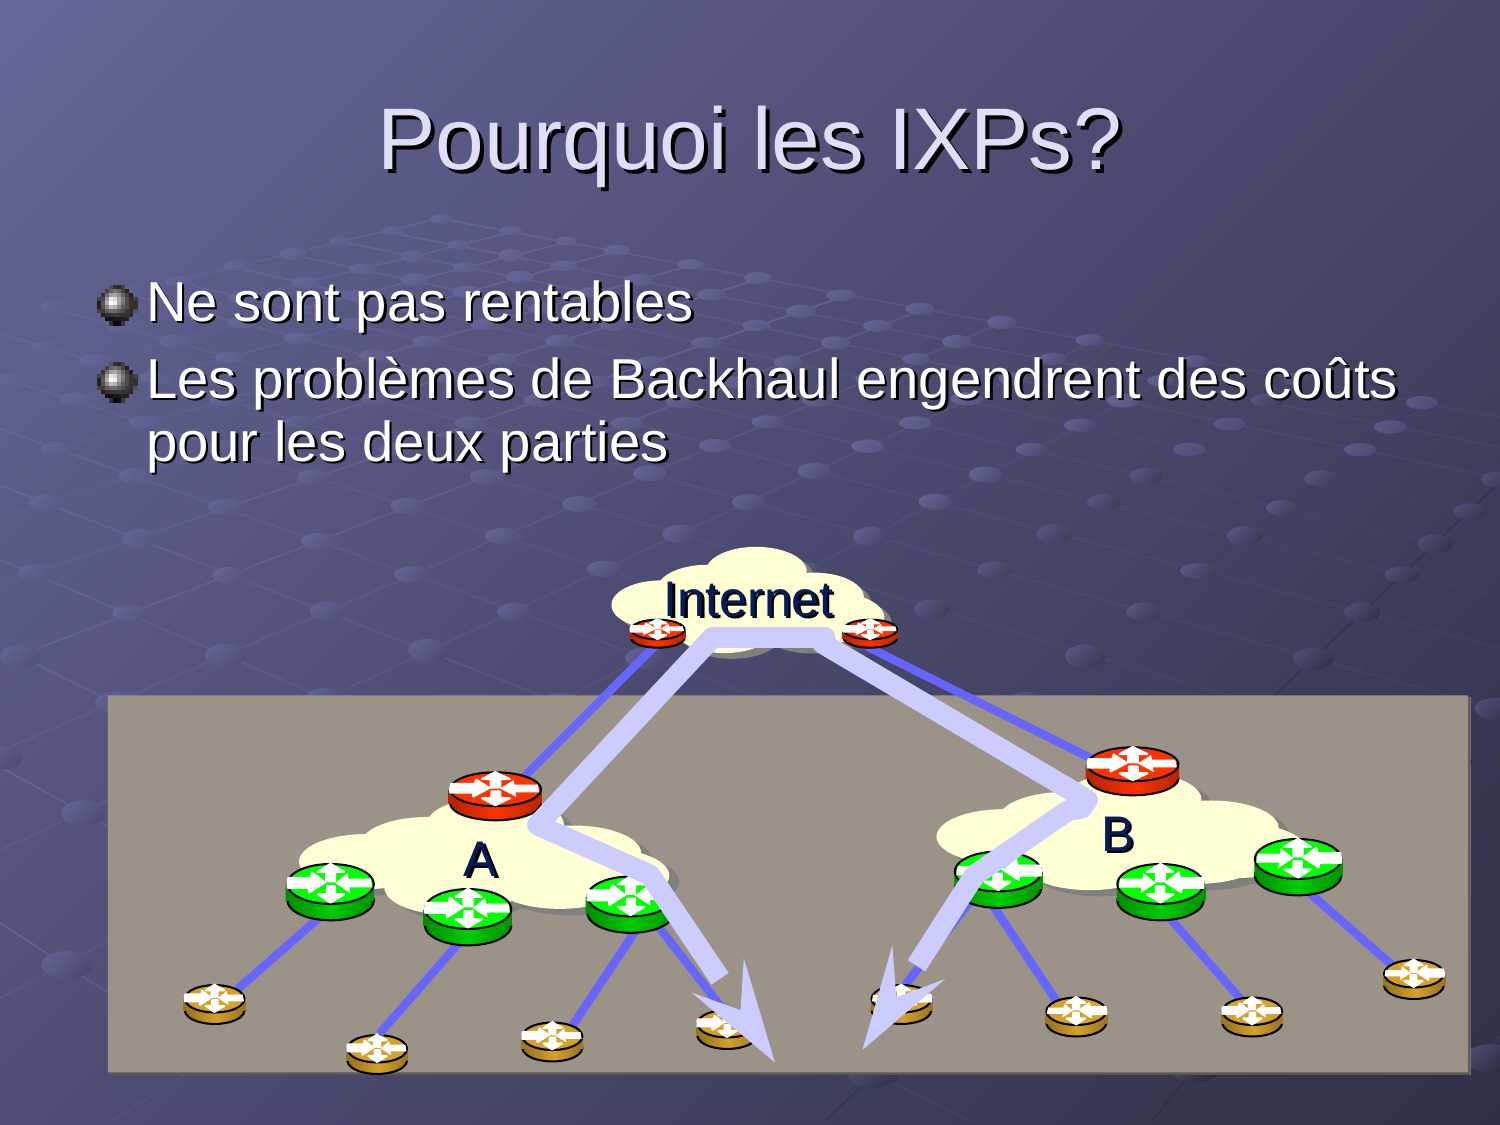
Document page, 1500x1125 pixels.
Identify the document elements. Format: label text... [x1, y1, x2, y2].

title Pourquoi les IXPs? [75, 45, 1426, 233]
list Ne sont pas rentables Les problèmes de Backhaul engendrent des coûts pour les deux parties [75, 262, 1426, 1007]
text_box [107, 695, 1469, 1074]
